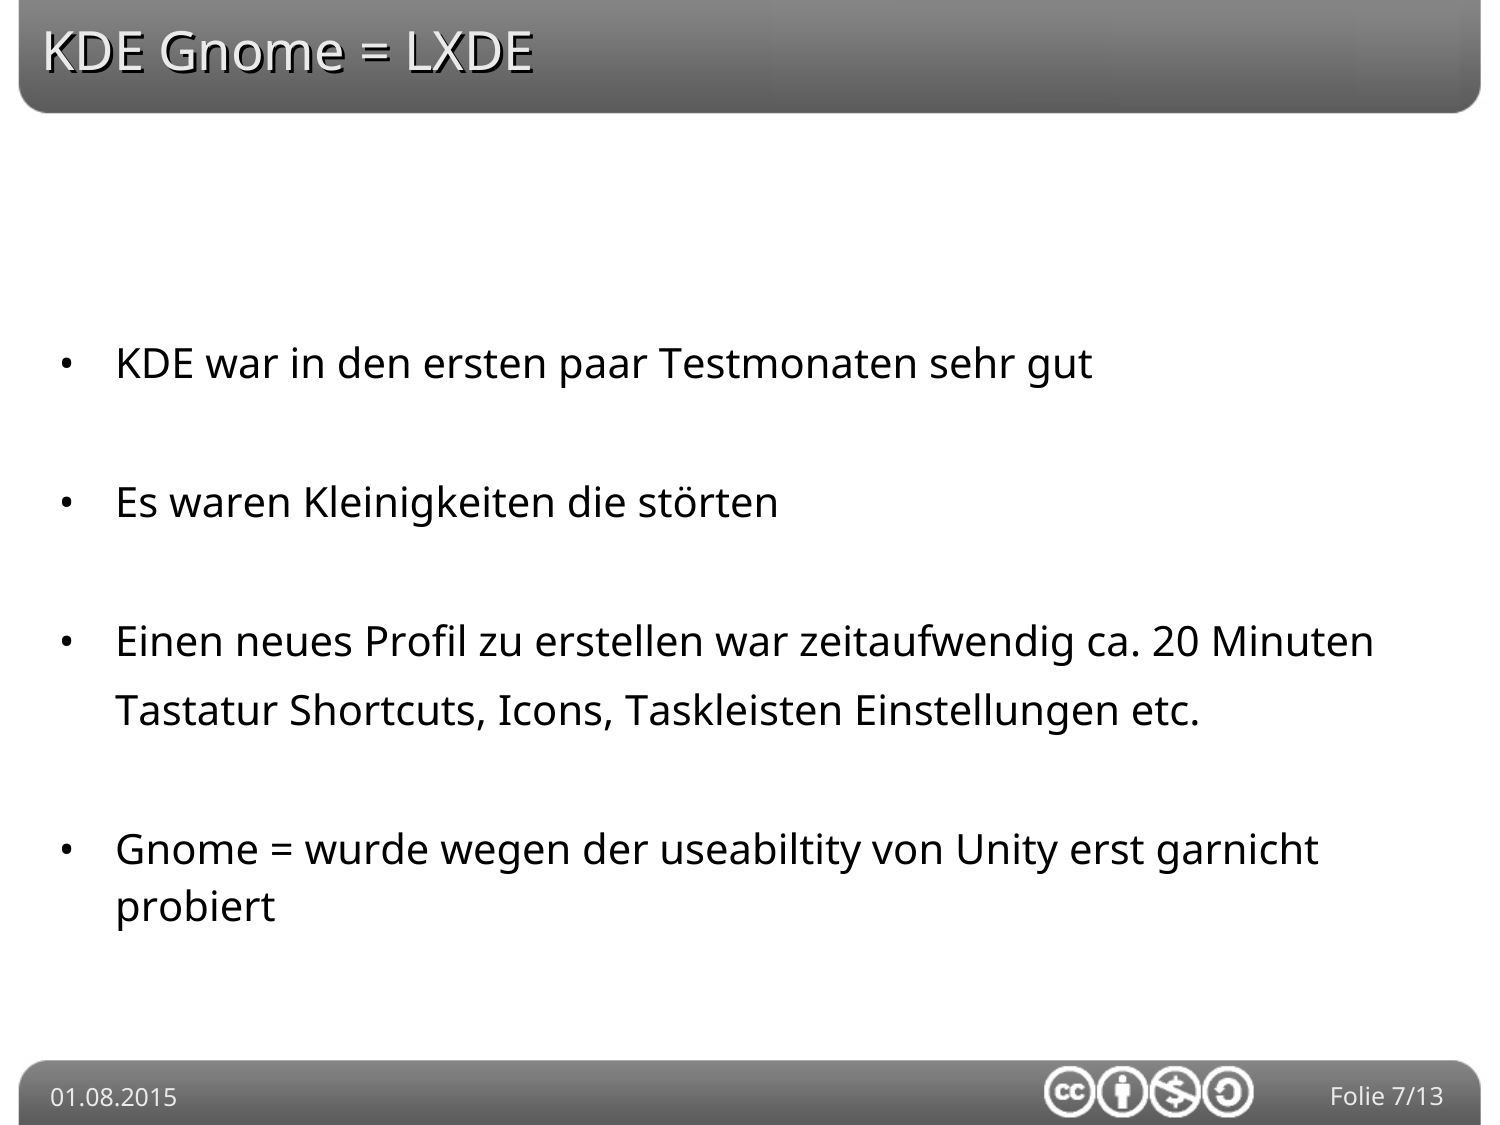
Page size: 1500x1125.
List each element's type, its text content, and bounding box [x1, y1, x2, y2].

list KDE war in den ersten paar Testmonaten sehr gut Es waren Kleinigkeiten die störten Einen neues Profil zu erstellen war zeitaufwendig ca. 20 Minuten Tastatur Shortcuts, Icons, Taskleisten Einstellungen etc. Gnome = wurde wegen der useabiltity von Unity erst garnicht probiert [59, 125, 1447, 1059]
title KDE Gnome = LXDE [41, 0, 1002, 123]
picture [0, 0, 1500, 1125]
